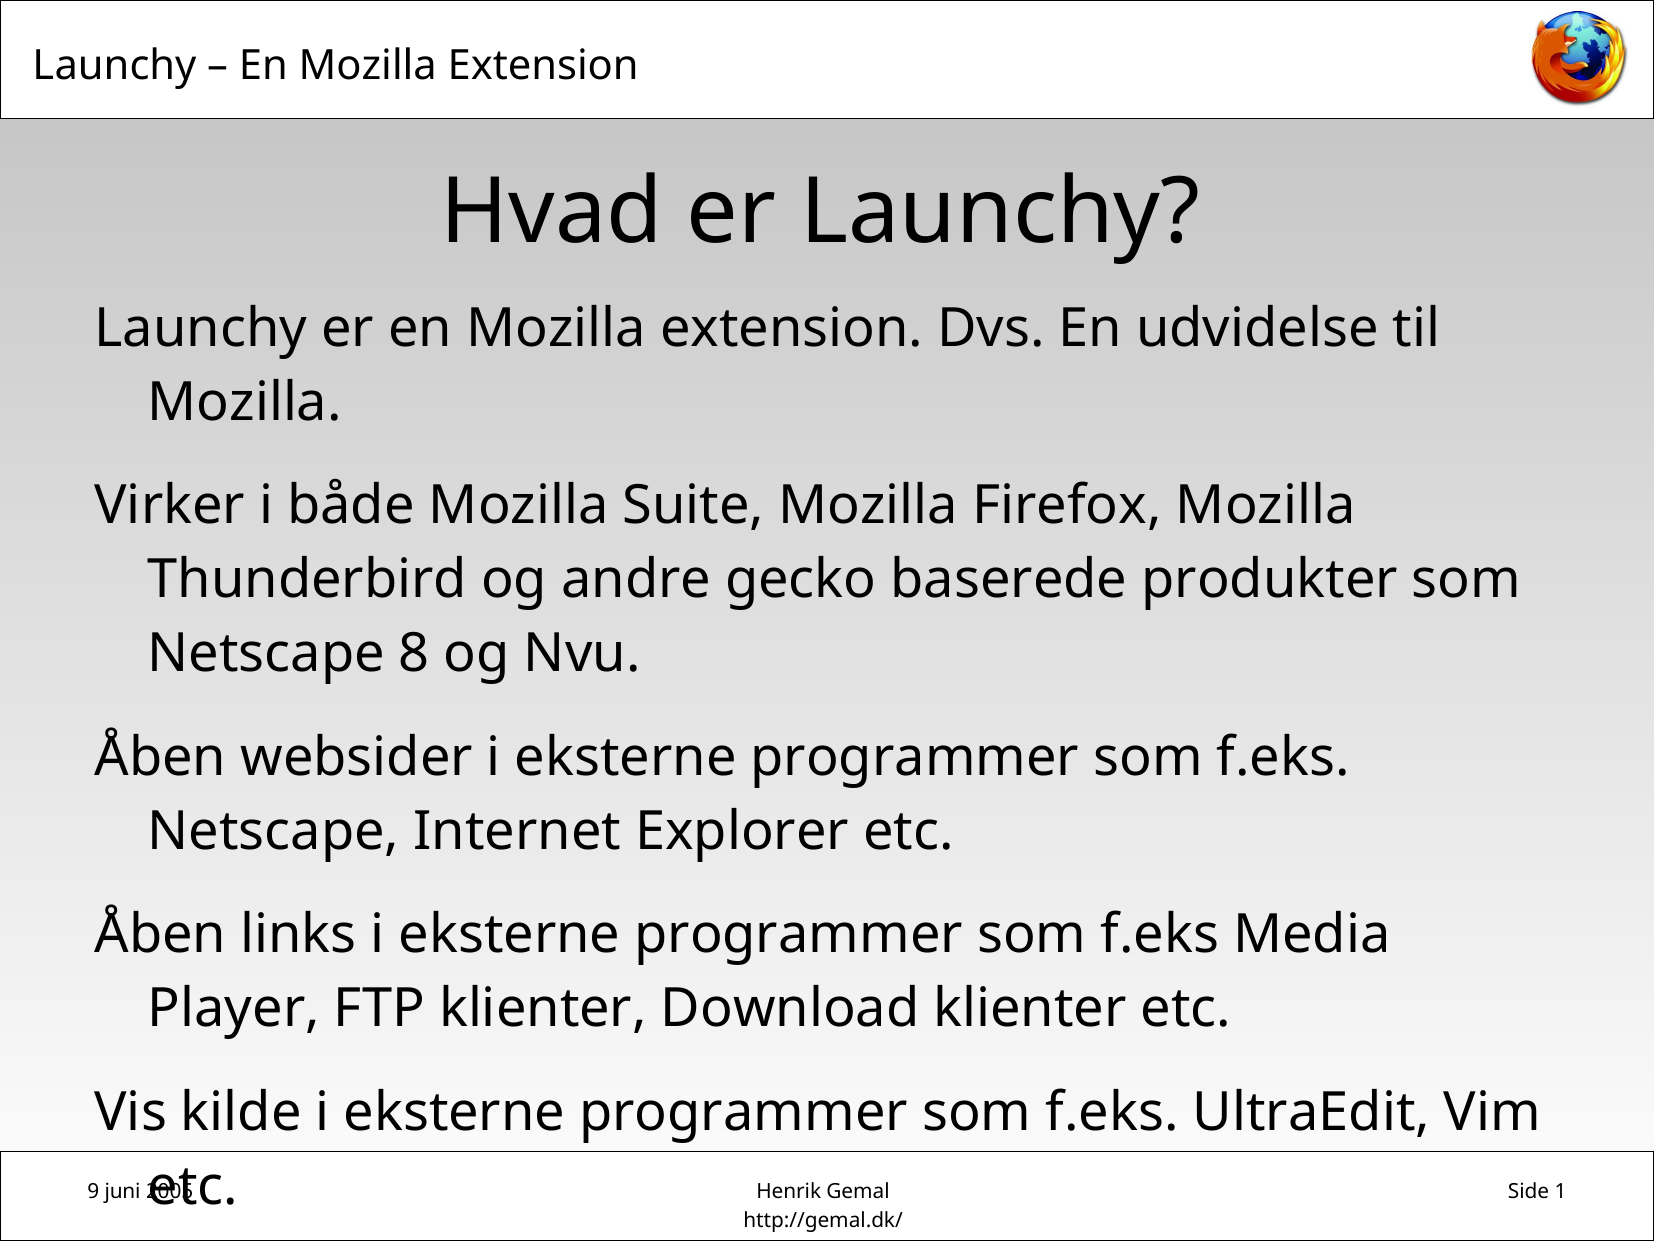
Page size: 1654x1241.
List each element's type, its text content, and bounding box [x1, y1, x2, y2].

title Hvad er Launchy? [76, 147, 1565, 267]
list Launchy er en Mozilla extension. Dvs. En udvidelse til Mozilla. Virker i både Mozilla Suite, Mozilla Firefox, Mozilla Thunderbird og andre gecko baserede produkter som Netscape 8 og Nvu. Åben websider i eksterne programmer som f.eks. Netscape, Internet Explorer etc. Åben links i eksterne programmer som f.eks Media Player, FTP klienter, Download klienter etc. Vis kilde i eksterne programmer som f.eks. UltraEdit, Vim etc. [76, 288, 1565, 1152]
picture [1529, 11, 1630, 108]
